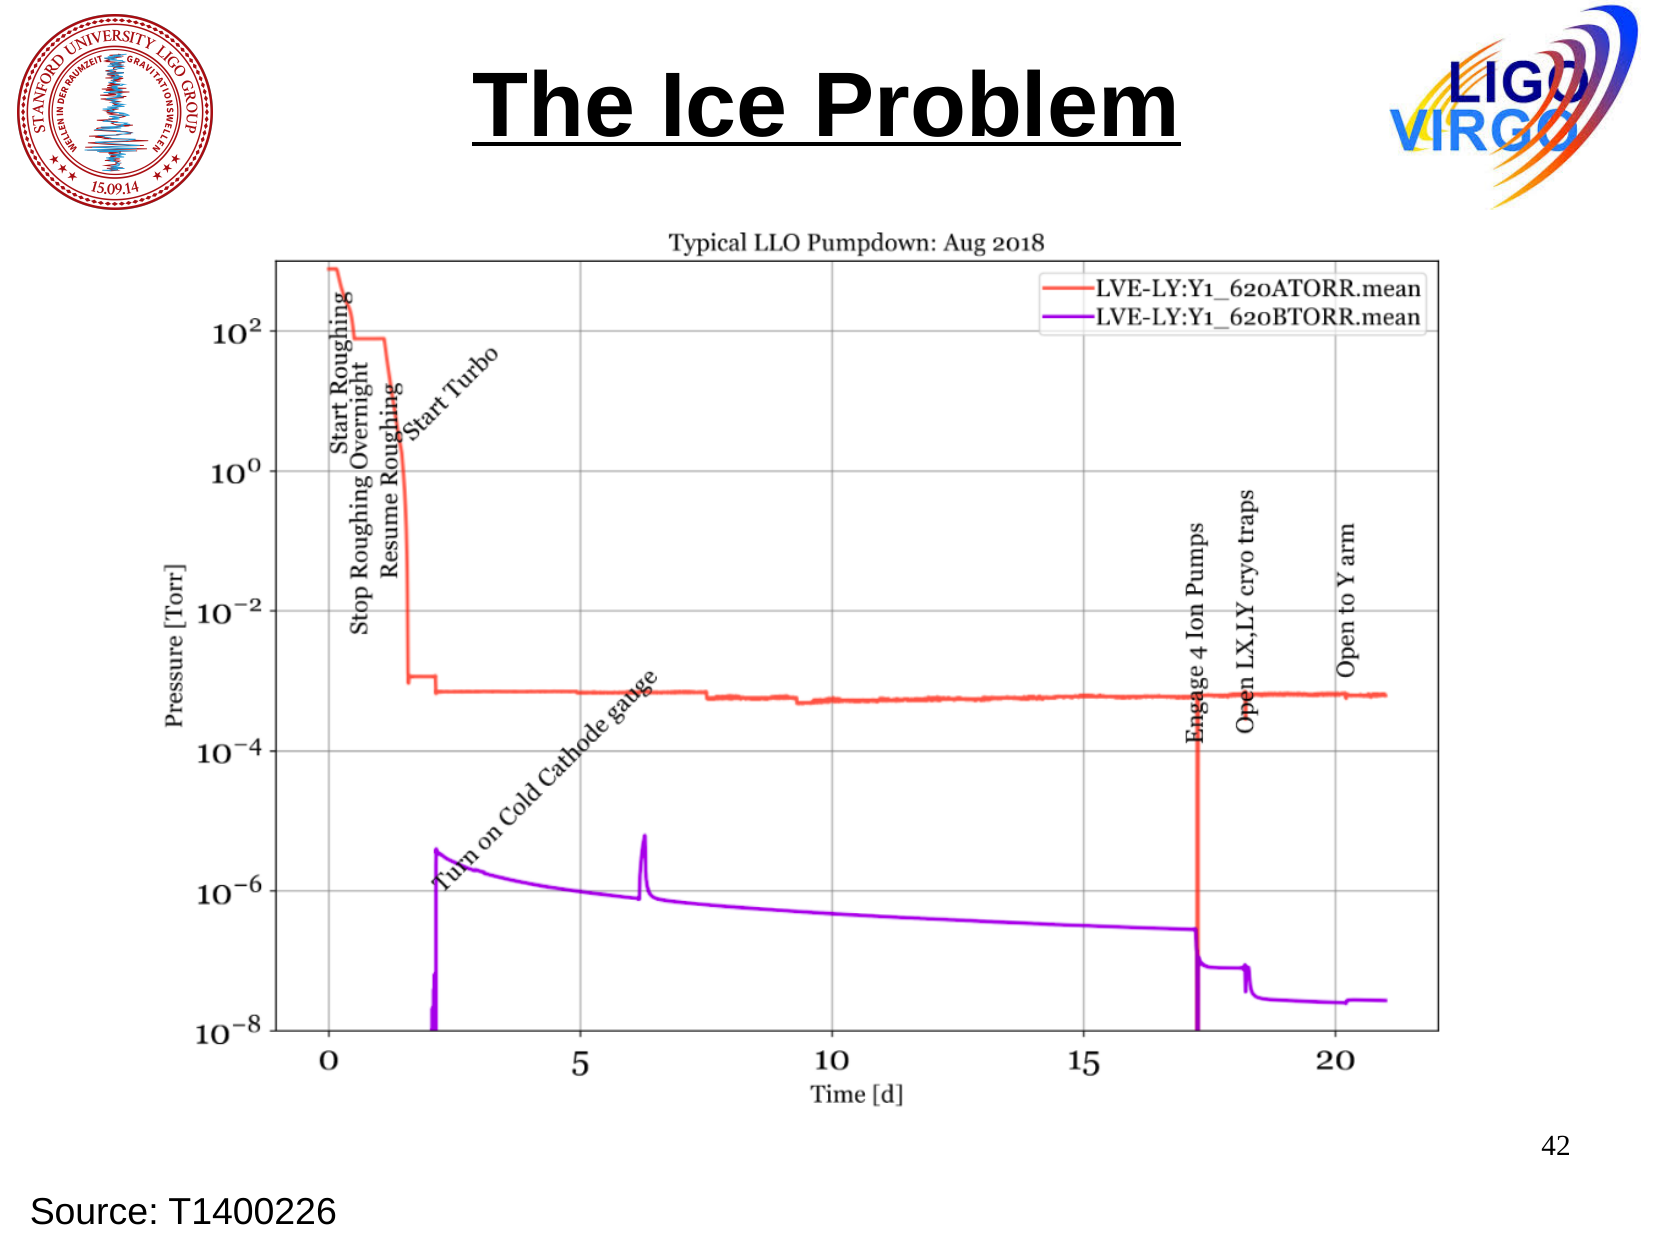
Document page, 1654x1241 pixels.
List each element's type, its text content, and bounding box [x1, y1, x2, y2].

text_box The Ice Problem [82, 0, 1571, 204]
picture [129, 213, 1503, 1126]
picture [1372, 0, 1654, 210]
text_box Source: T1400226 [15, 1183, 736, 1241]
picture [17, 14, 213, 210]
